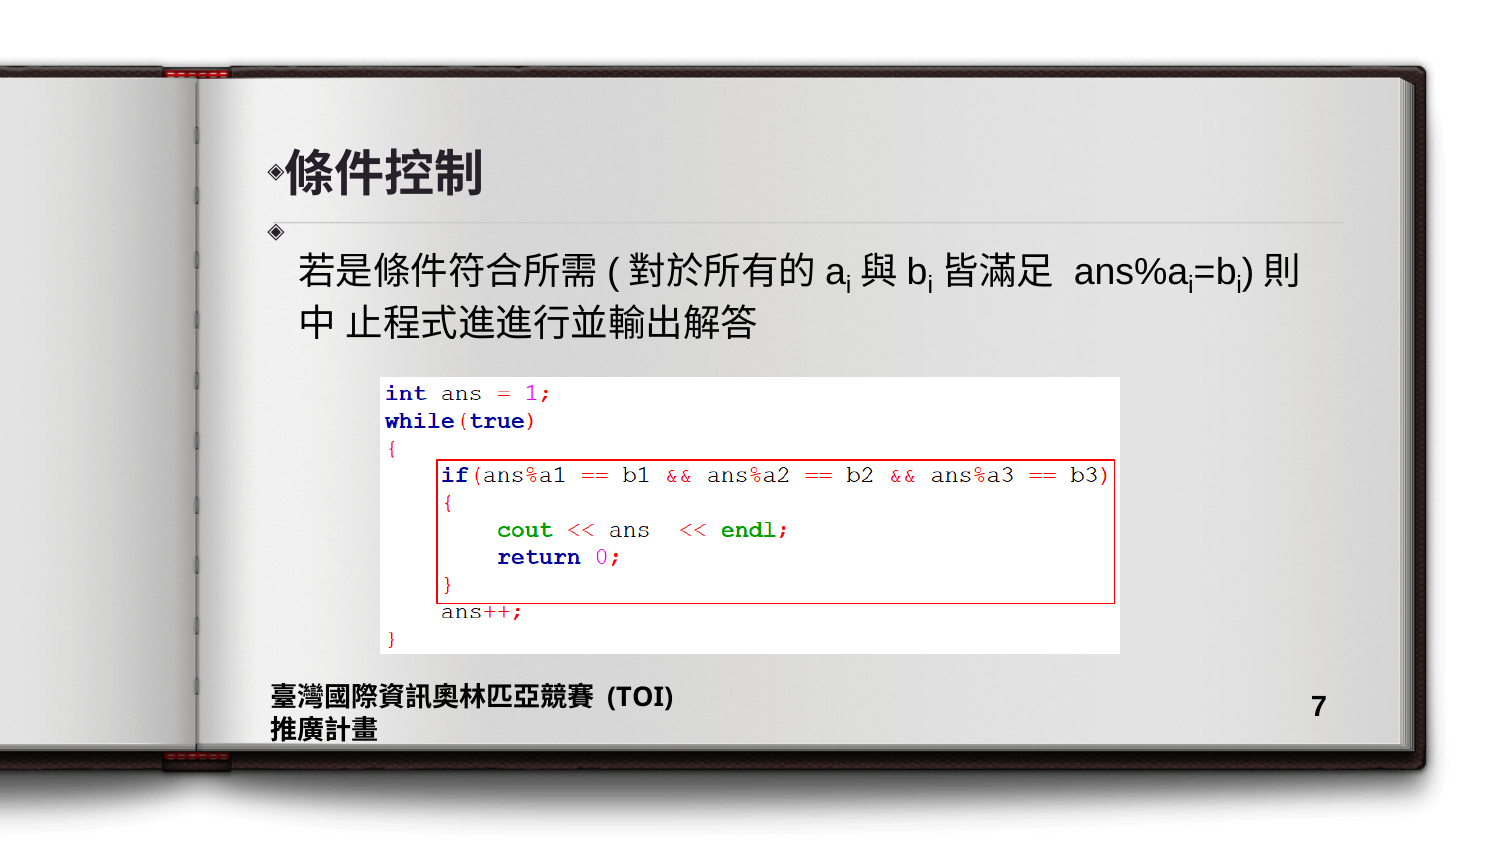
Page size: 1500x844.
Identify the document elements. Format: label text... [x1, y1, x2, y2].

text_box 若是條件符合所需(對於所有的ai與bi皆滿足 ans%ai=bi)則中 止程式進進行並輸出解答 [283, 240, 1322, 357]
text_box 條件控制 [252, 126, 745, 216]
picture [380, 377, 1120, 654]
text_box ‹#› [1296, 672, 1386, 737]
